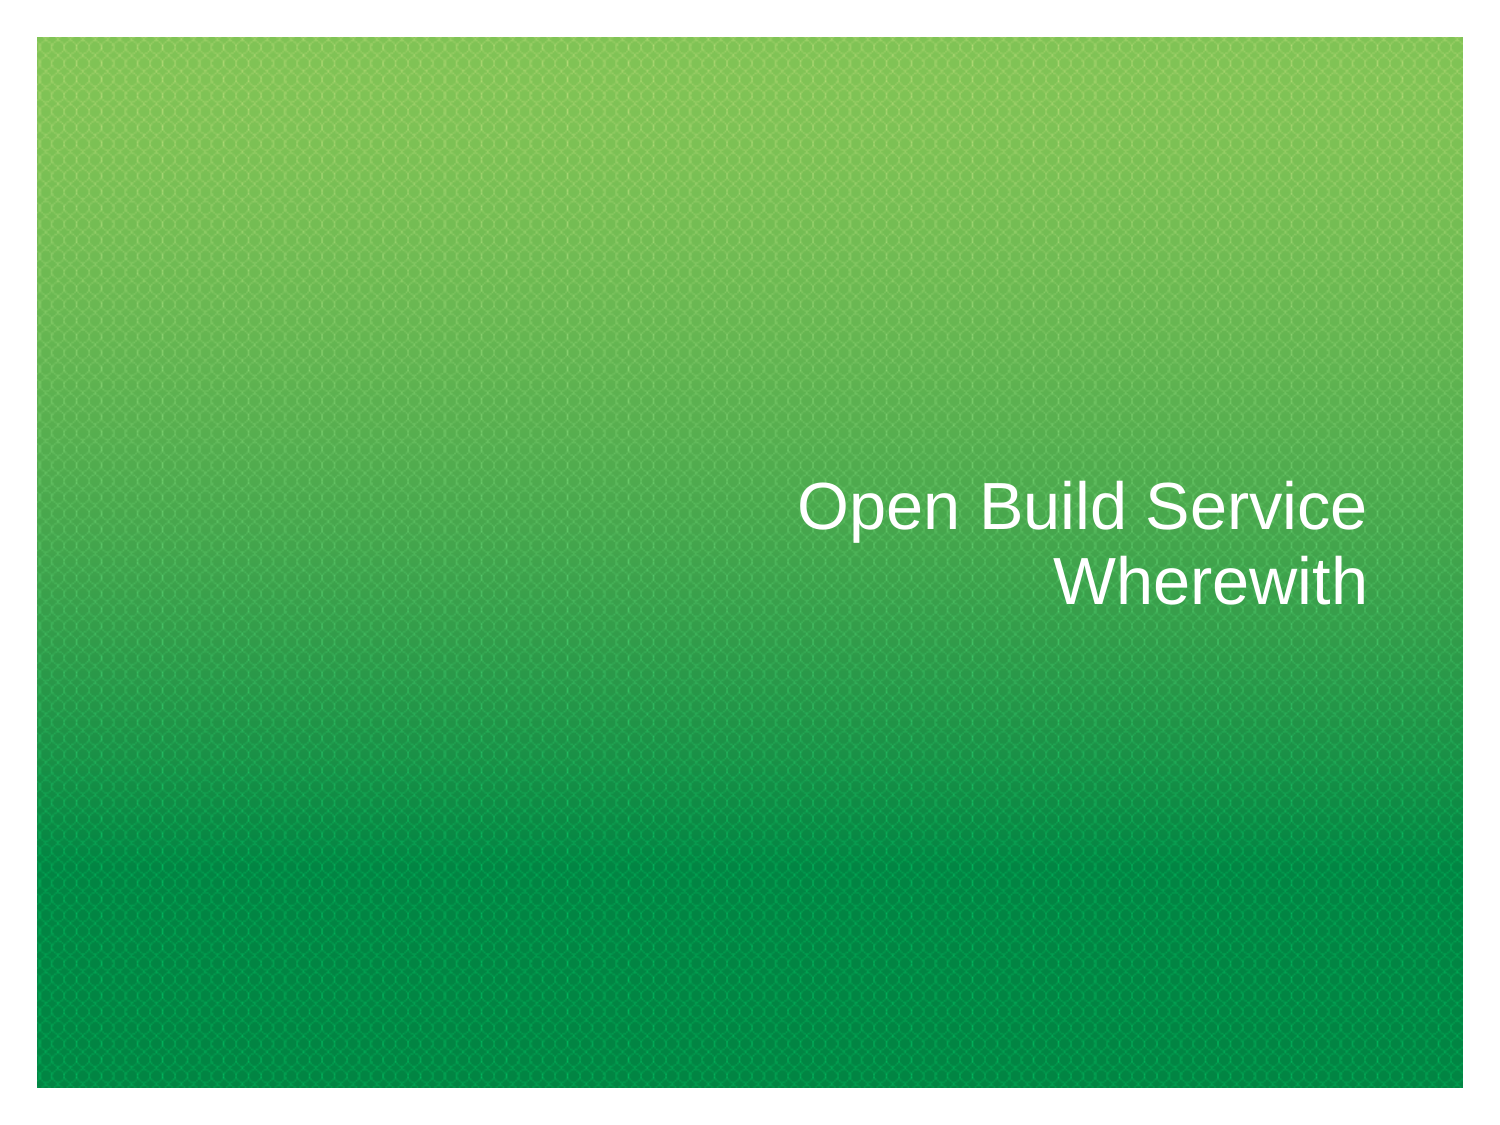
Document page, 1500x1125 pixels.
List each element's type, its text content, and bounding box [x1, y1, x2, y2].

picture [37, 37, 1463, 1088]
title Open Build Service Wherewith [135, 450, 1369, 638]
